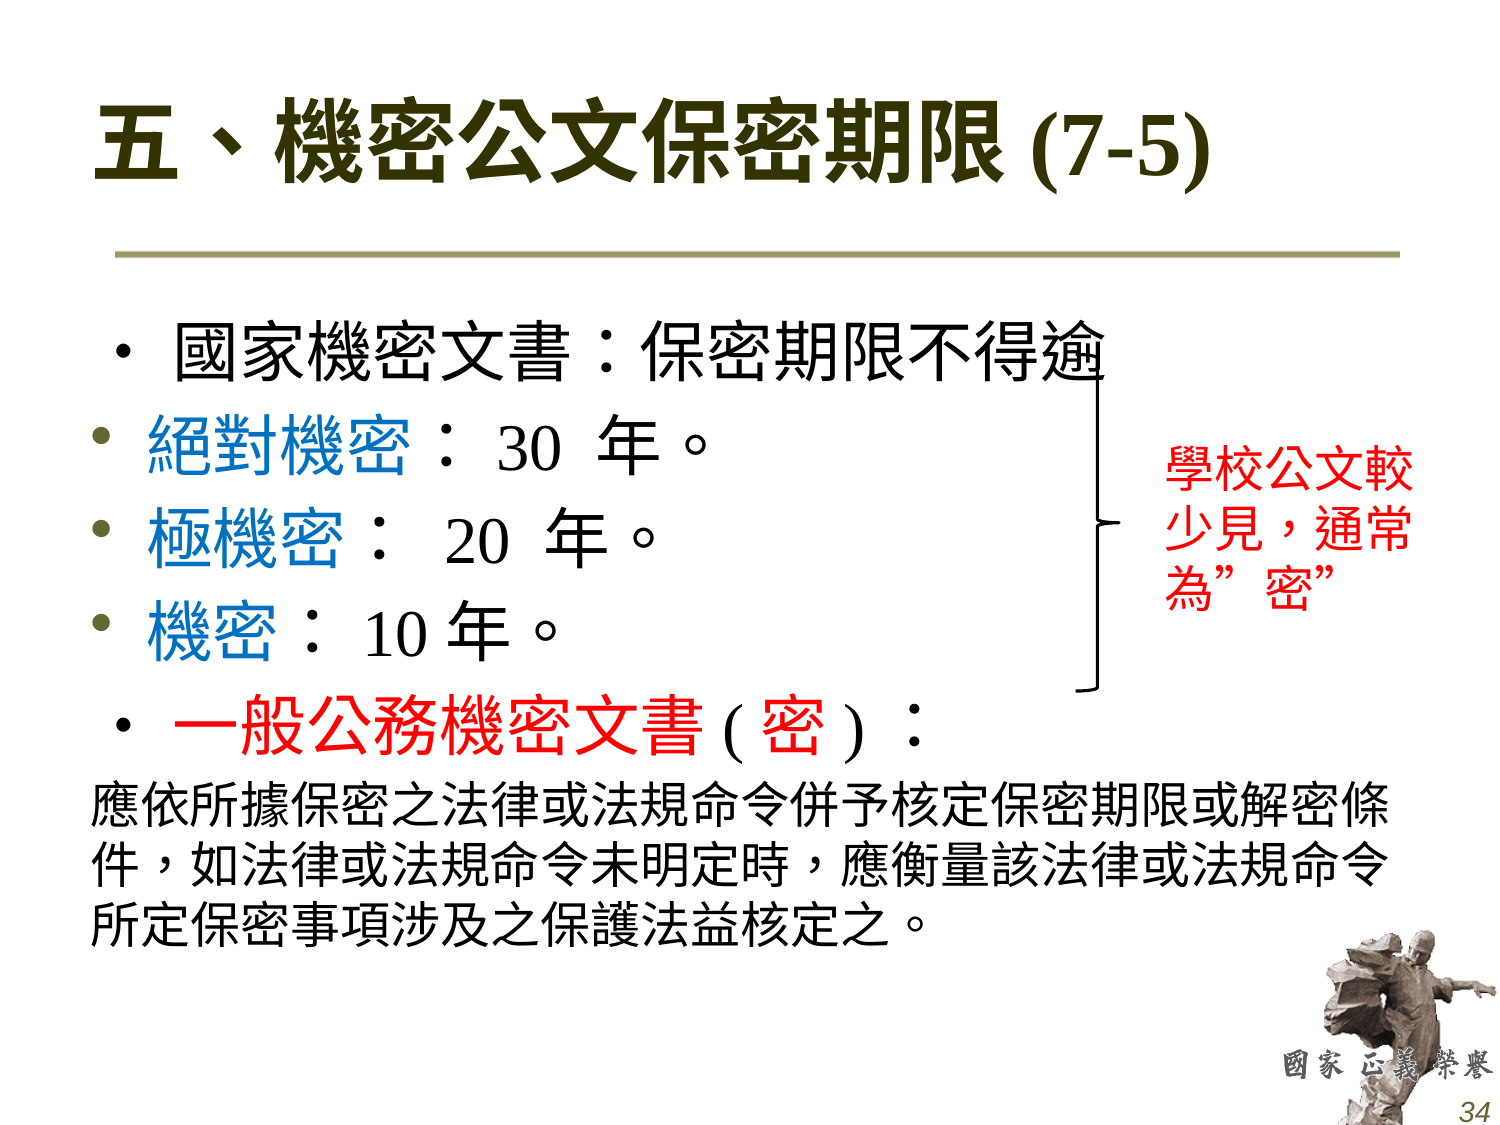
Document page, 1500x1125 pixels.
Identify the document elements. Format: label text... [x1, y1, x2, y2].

picture [115, 243, 1400, 265]
text_box 學校公文較少見，通常為”密” [1150, 430, 1469, 625]
list •國家機密文書：保密期限不得逾 絕對機密：30 年。 極機密： 20 年。 機密：10年。 •一般公務機密文書(密)： 應依所據保密之法律或法規命令併予核定保密期限或解密條件，如法律或法規命令未明定時，應衡量該法律或法規命令所定保密事項涉及之保護法益核定之。 [75, 302, 1425, 1000]
slide_number <number> [1327, 1085, 1500, 1125]
title 五、機密公文保密期限(7-5) [75, 45, 1425, 233]
picture [1318, 928, 1500, 1125]
